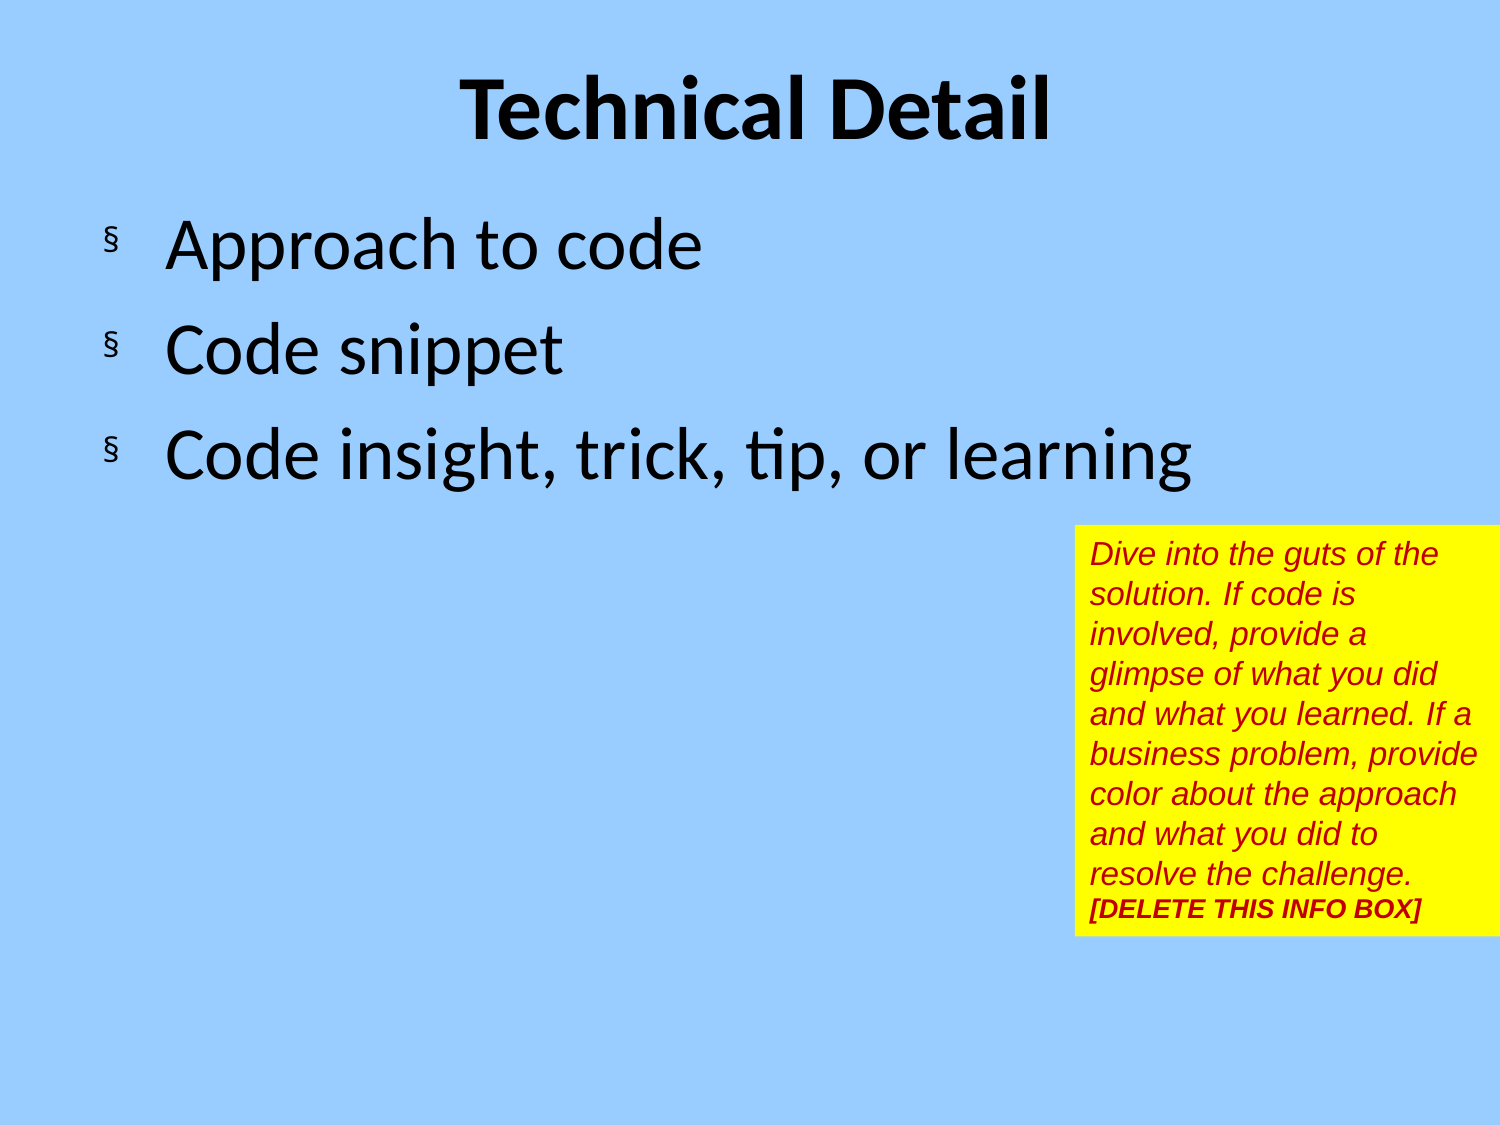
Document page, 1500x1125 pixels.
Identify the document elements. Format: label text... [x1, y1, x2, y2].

text_box Dive into the guts of the solution. If code is involved, provide a glimpse of what you did and what you learned. If a business problem, provide color about the approach and what you did to resolve the challenge. [DELETE THIS INFO BOX] [1074, 524, 1500, 937]
text_box Approach to code Code snippet Code insight, trick, tip, or learning [87, 187, 1413, 1005]
title Technical Detail [87, 25, 1425, 180]
